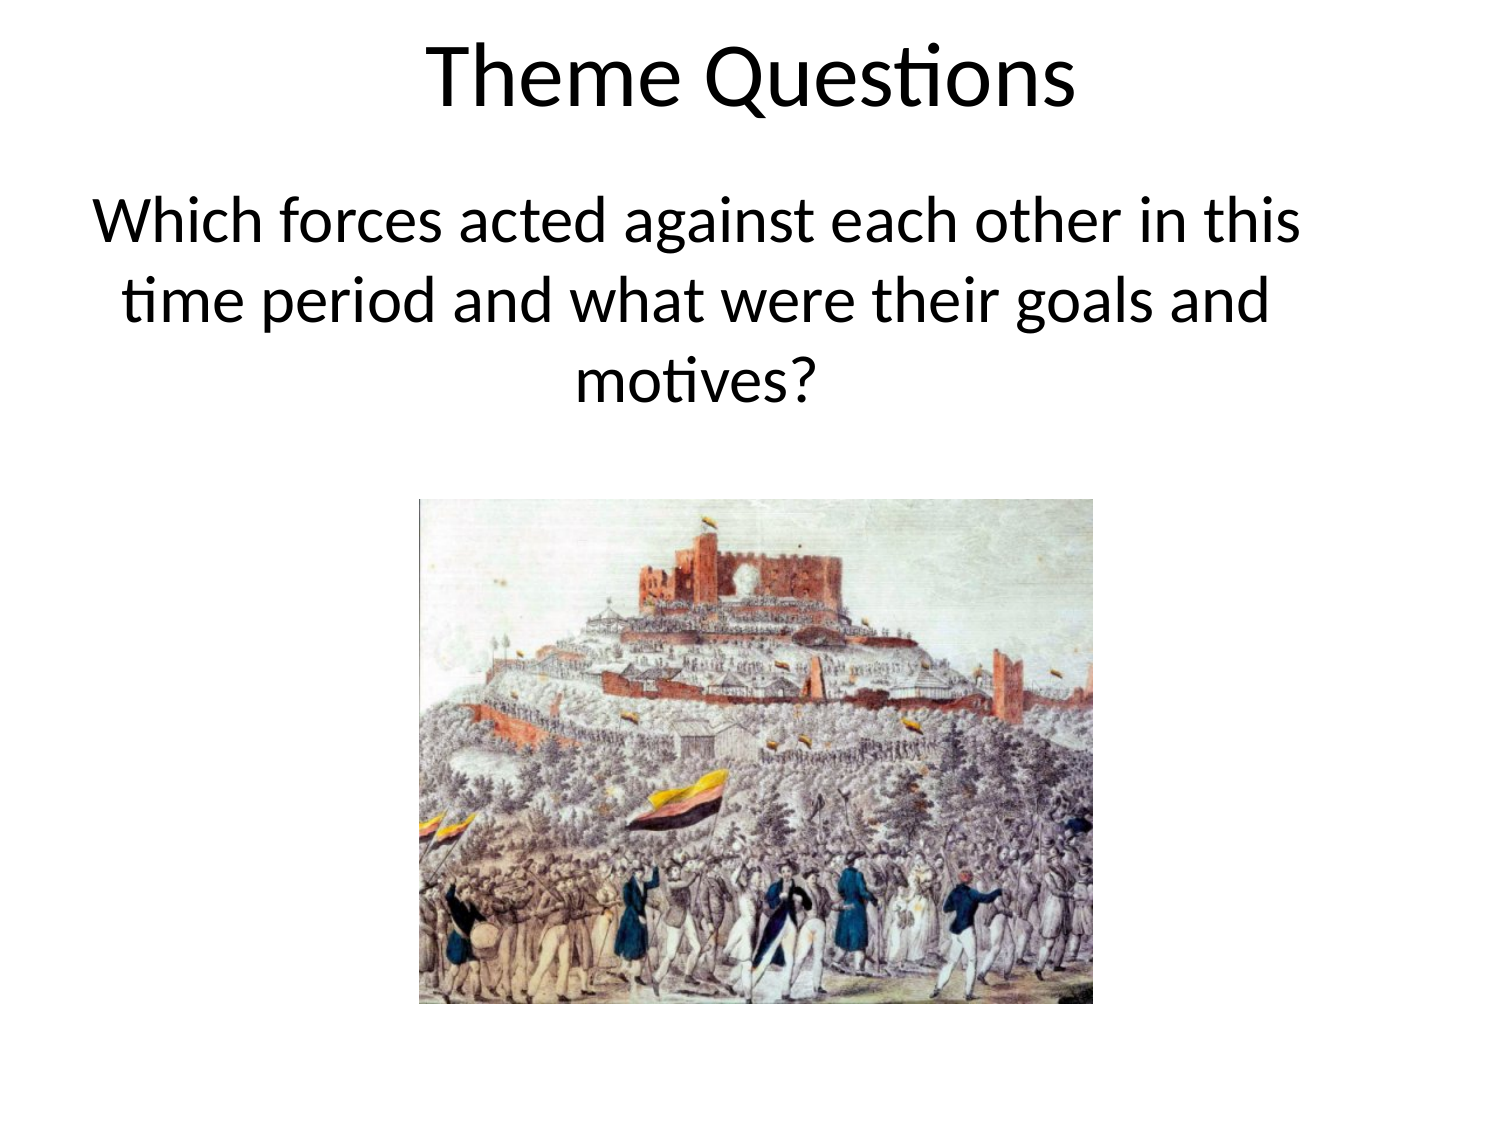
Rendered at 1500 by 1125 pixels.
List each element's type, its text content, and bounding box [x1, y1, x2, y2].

list Which forces acted against each other in this time period and what were their goals and motives? Why did it take so long for the Revolutions of 1848 to happen in Germany if the Burschenschaften/Students were being oppressed for many years before? [75, 160, 1425, 1125]
picture [419, 499, 1093, 1004]
title Theme Questions [76, 0, 1427, 128]
